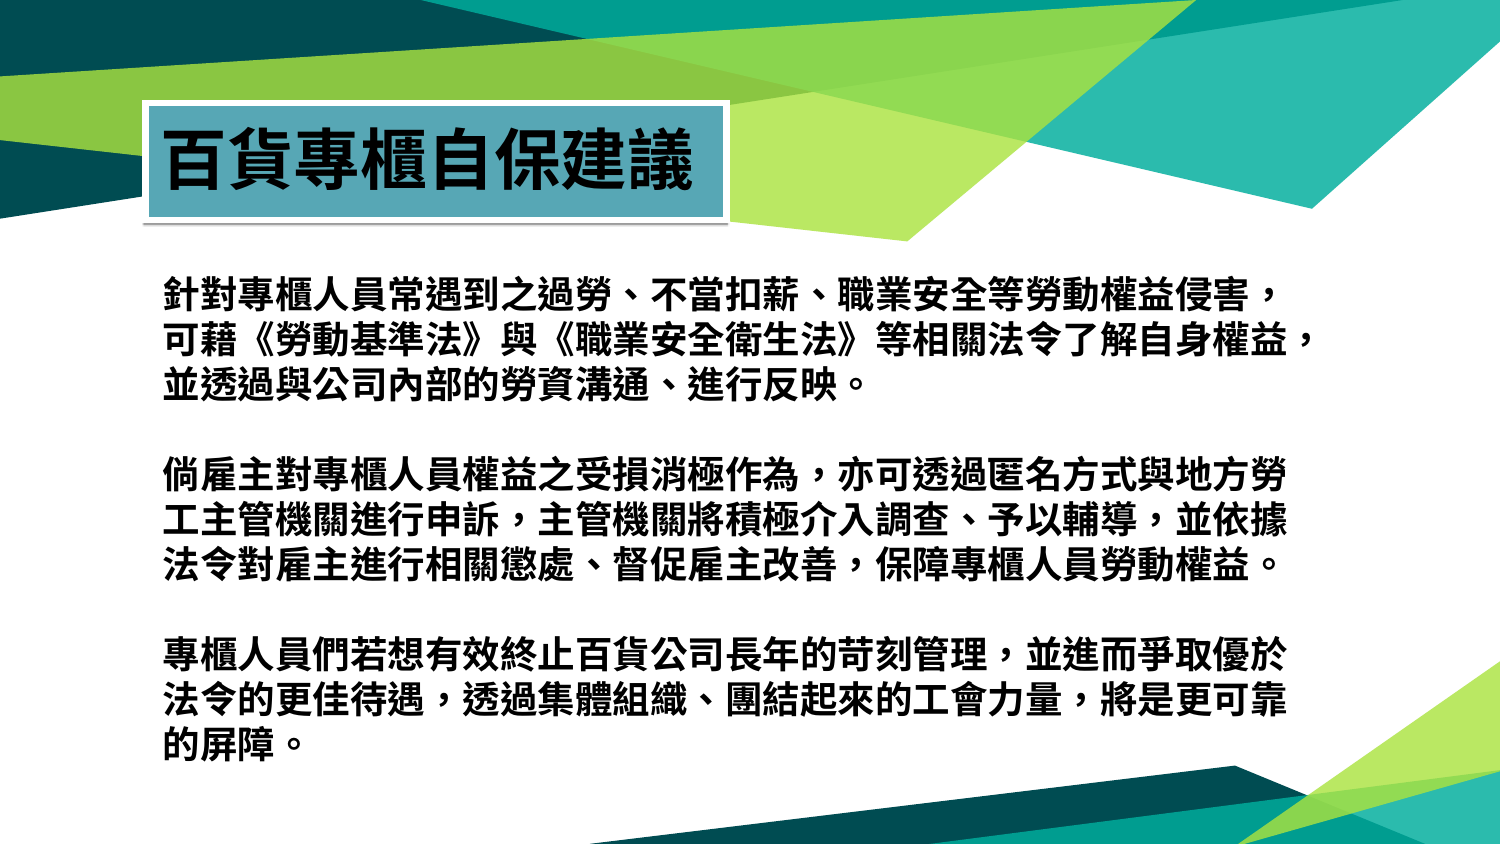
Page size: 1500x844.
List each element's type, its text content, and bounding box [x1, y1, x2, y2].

title 百貨專櫃自保建議 [145, 102, 727, 220]
text_box 針對專櫃人員常遇到之過勞、不當扣薪、職業安全等勞動權益侵害，可藉《勞動基準法》與《職業安全衛生法》等相關法令了解自身權益，並透過與公司內部的勞資溝通、進行反映。 倘雇主對專櫃人員權益之受損消極作為，亦可透過匿名方式與地方勞工主管機關進行申訴，主管機關將積極介入調查、予以輔導，並依據法令對雇主進行相關懲處、督促雇主改善，保障專櫃人員勞動權益。 專櫃人員們若想有效終止百貨公司長年的苛刻管理，並進而爭取優於法令的更佳待遇，透過集體組織、團結起來的工會力量，將是更可靠的屏障。 [147, 256, 1317, 729]
